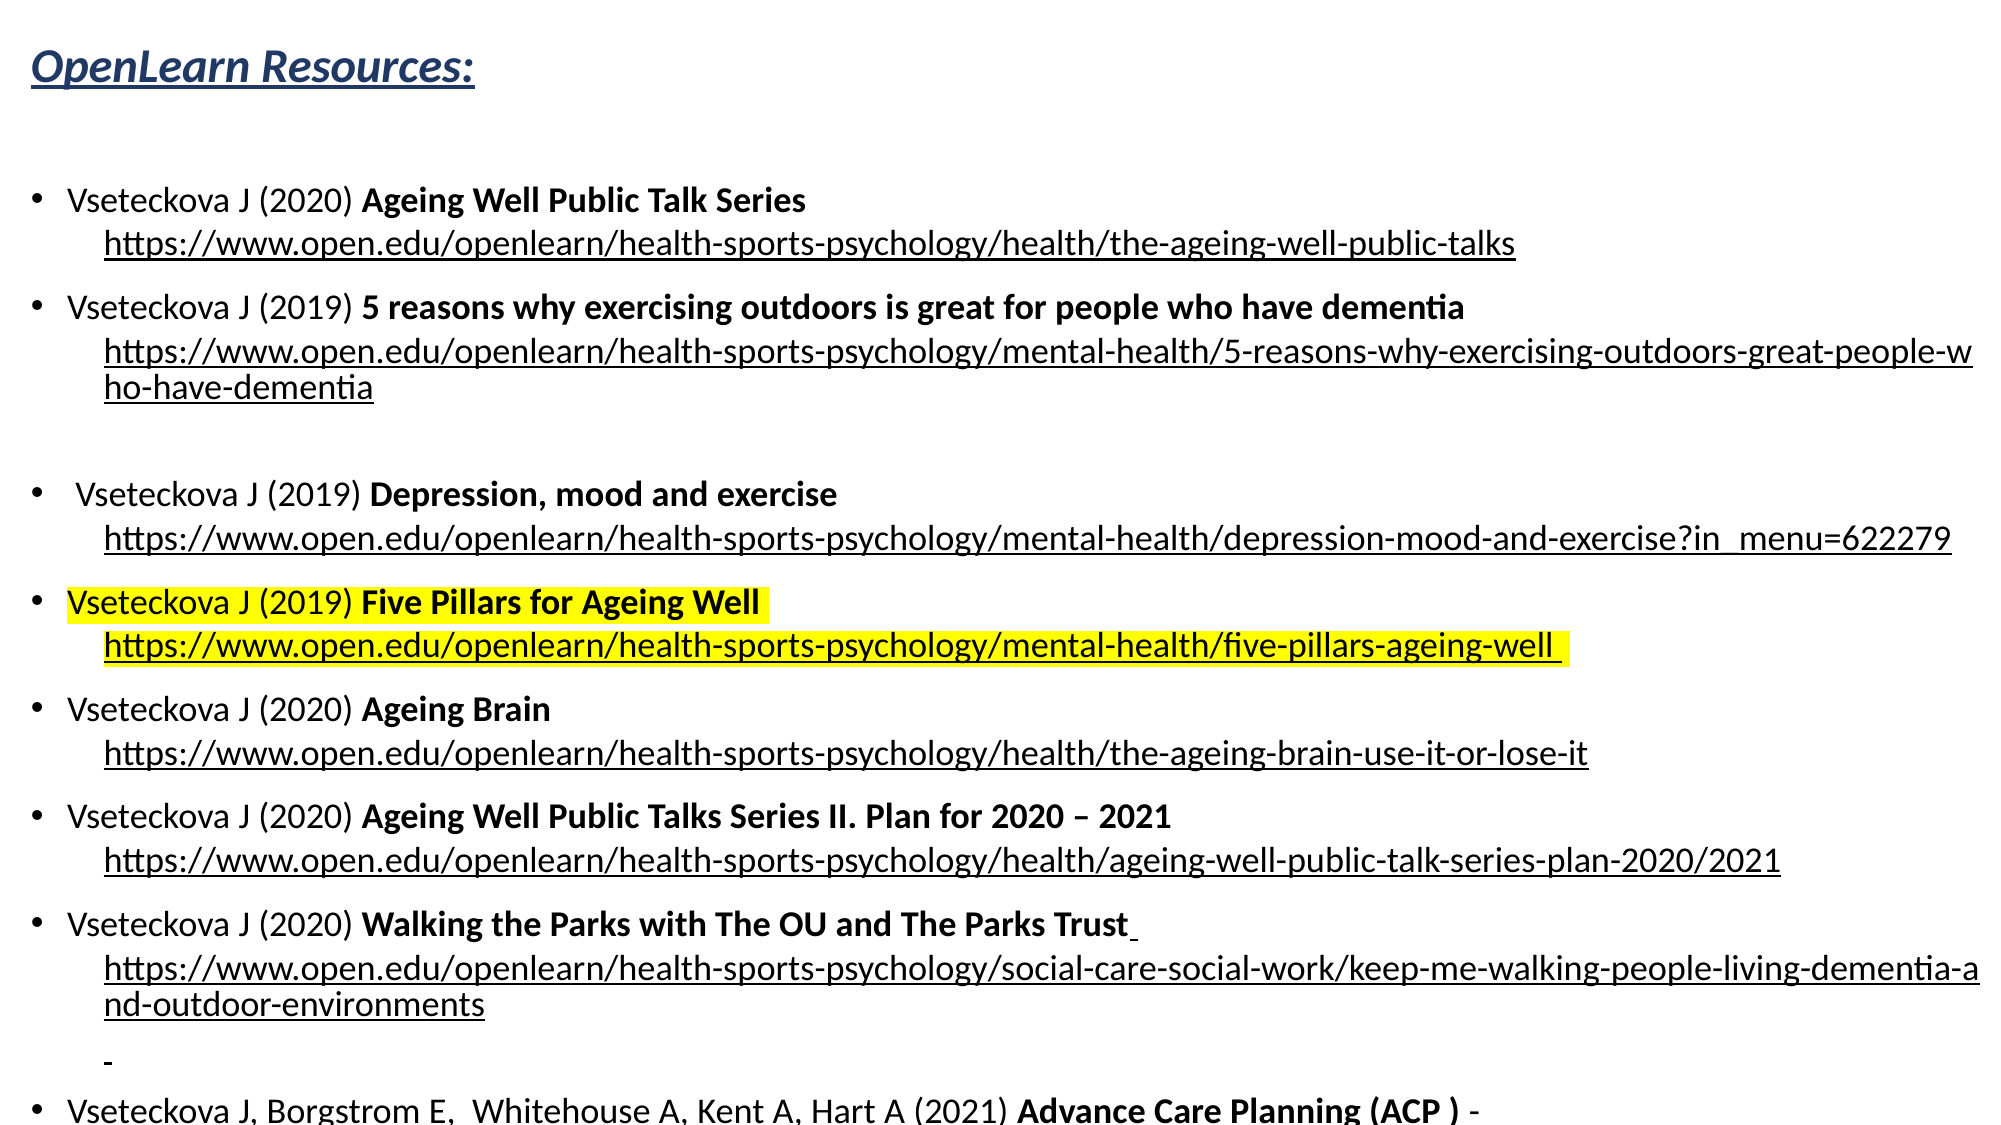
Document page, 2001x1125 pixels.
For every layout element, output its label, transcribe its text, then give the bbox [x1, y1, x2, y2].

list OpenLearn Resources: Vseteckova J (2020) Ageing Well Public Talk Series https://www.open.edu/openlearn/health-sports-psychology/health/the-ageing-well-public-talks Vseteckova J (2019) 5 reasons why exercising outdoors is great for people who have dementia https://www.open.edu/openlearn/health-sports-psychology/mental-health/5-reasons-why-exercising-outdoors-great-people-who-have-dementia Vseteckova J (2019) Depression, mood and exercise https://www.open.edu/openlearn/health-sports-psychology/mental-health/depression-mood-and-exercise?in_menu=622279 Vseteckova J (2019) Five Pillars for Ageing Well https://www.open.edu/openlearn/health-sports-psychology/mental-health/five-pillars-ageing-well Vseteckova J (2020) Ageing Brain https://www.open.edu/openlearn/health-sports-psychology/health/the-ageing-brain-use-it-or-lose-it Vseteckova J (2020) Ageing Well Public Talks Series II. Plan for 2020 – 2021 https://www.open.edu/openlearn/health-sports-psychology/health/ageing-well-public-talk-series-plan-2020/2021 Vseteckova J (2020) Walking the Parks with The OU and The Parks Trust https://www.open.edu/openlearn/health-sports-psychology/social-care-social-work/keep-me-walking-people-living-dementia-and-outdoor-environments Vseteckova J, Borgstrom E, Whitehouse A, Kent A, Hart A (2021) Advance Care Planning (ACP ) - Discuss, Decide, Document and Share Advance Care Planning (ACP ) - Discuss, Decide, Document and Share - OpenLearn - Open University [15, 26, 2000, 1125]
